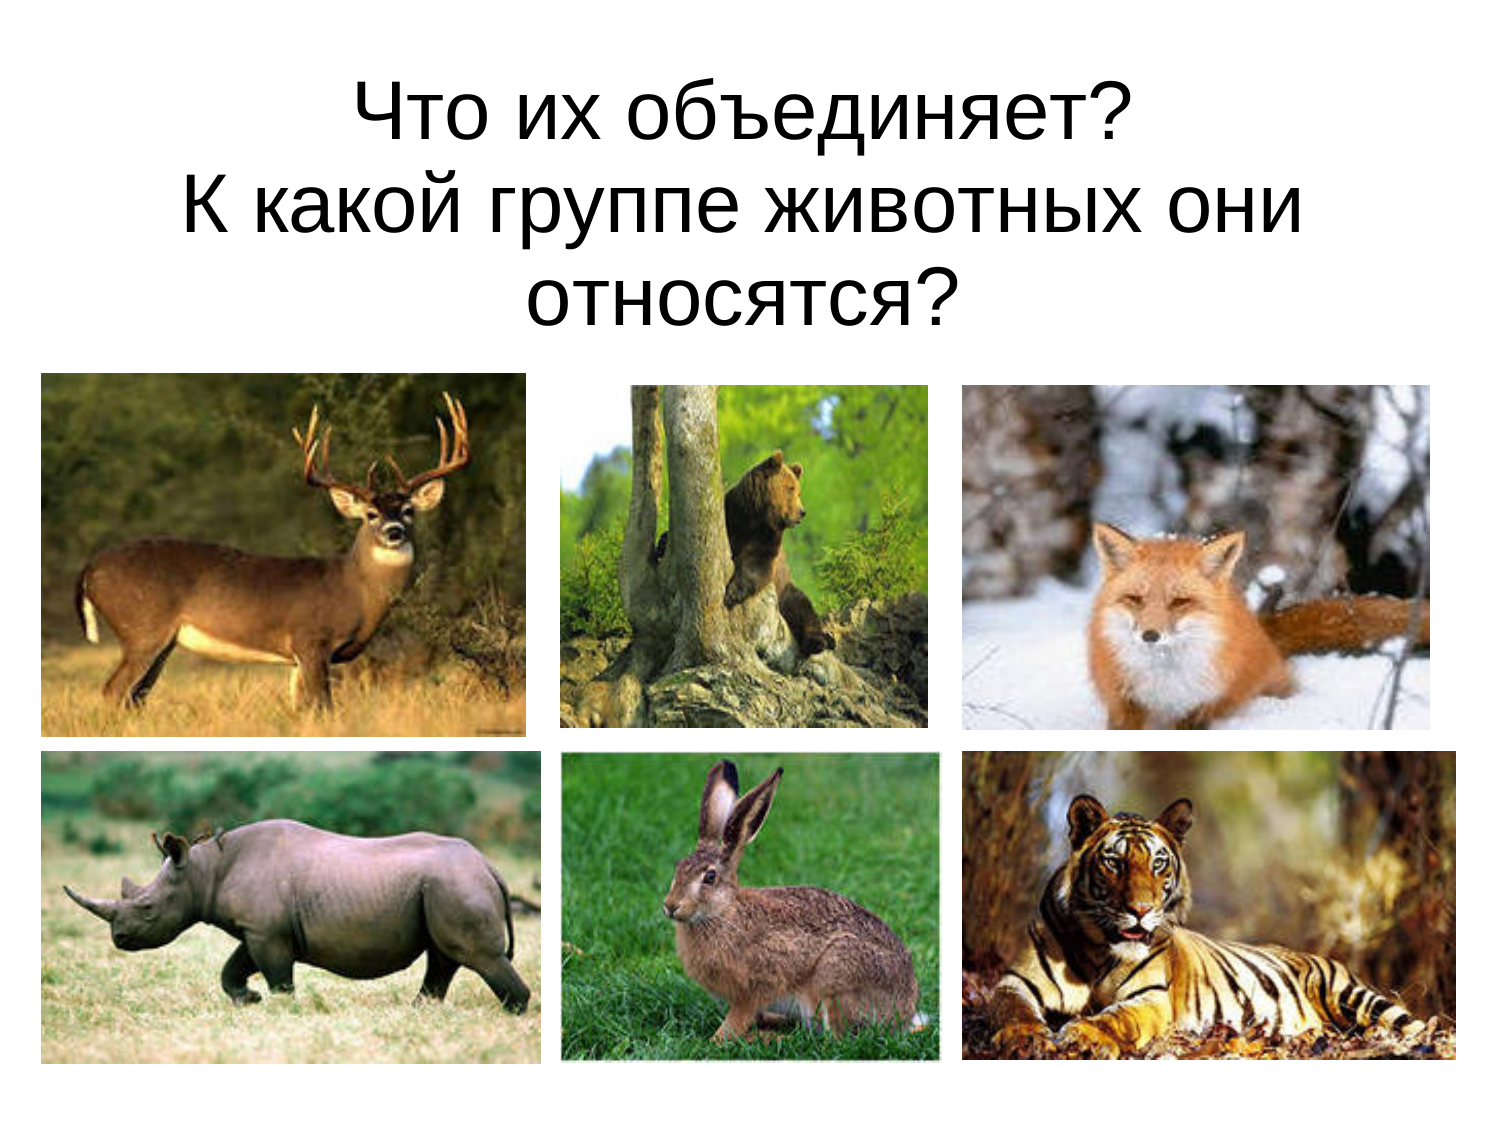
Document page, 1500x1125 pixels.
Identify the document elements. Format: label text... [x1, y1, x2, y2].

picture [962, 385, 1430, 730]
picture [560, 385, 928, 728]
picture [962, 751, 1456, 1060]
picture [41, 751, 541, 1064]
picture [560, 751, 942, 1063]
title Что их объединяет? К какой группе животных они относятся? [74, 45, 1412, 362]
picture [41, 373, 526, 737]
